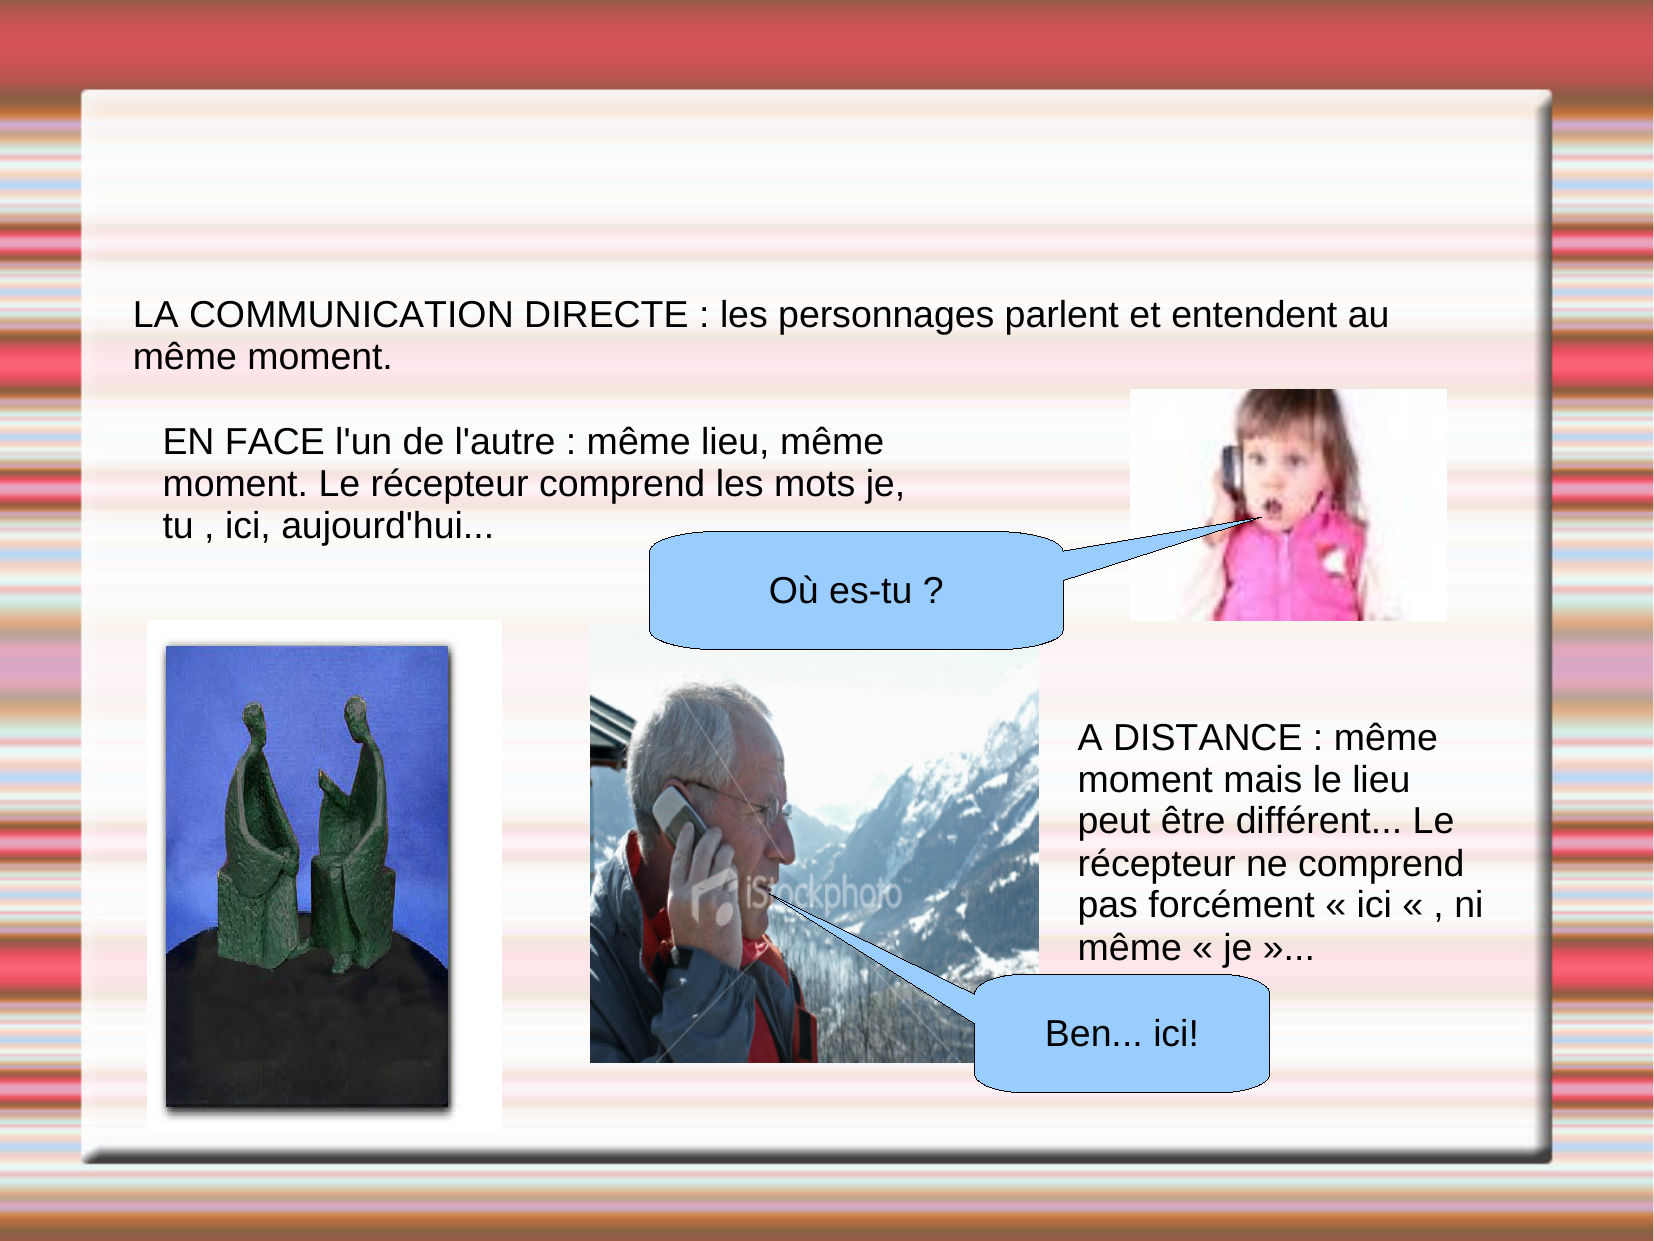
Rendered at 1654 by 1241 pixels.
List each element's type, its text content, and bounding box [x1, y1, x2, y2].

text_box Où es-tu ? [649, 517, 1262, 650]
picture [0, 0, 1654, 1241]
text_box A DISTANCE : même moment mais le lieu peut être différent... Le récepteur ne comprend pas forcément « ici « , ni même « je »... [1062, 708, 1506, 976]
text_box Ben... ici! [769, 893, 1270, 1093]
text_box EN FACE l'un de l'autre : même lieu, même moment. Le récepteur comprend les mots je, tu , ici, aujourd'hui... [147, 413, 975, 555]
text_box LA COMMUNICATION DIRECTE : les personnages parlent et entendent au même moment. [118, 118, 1477, 386]
